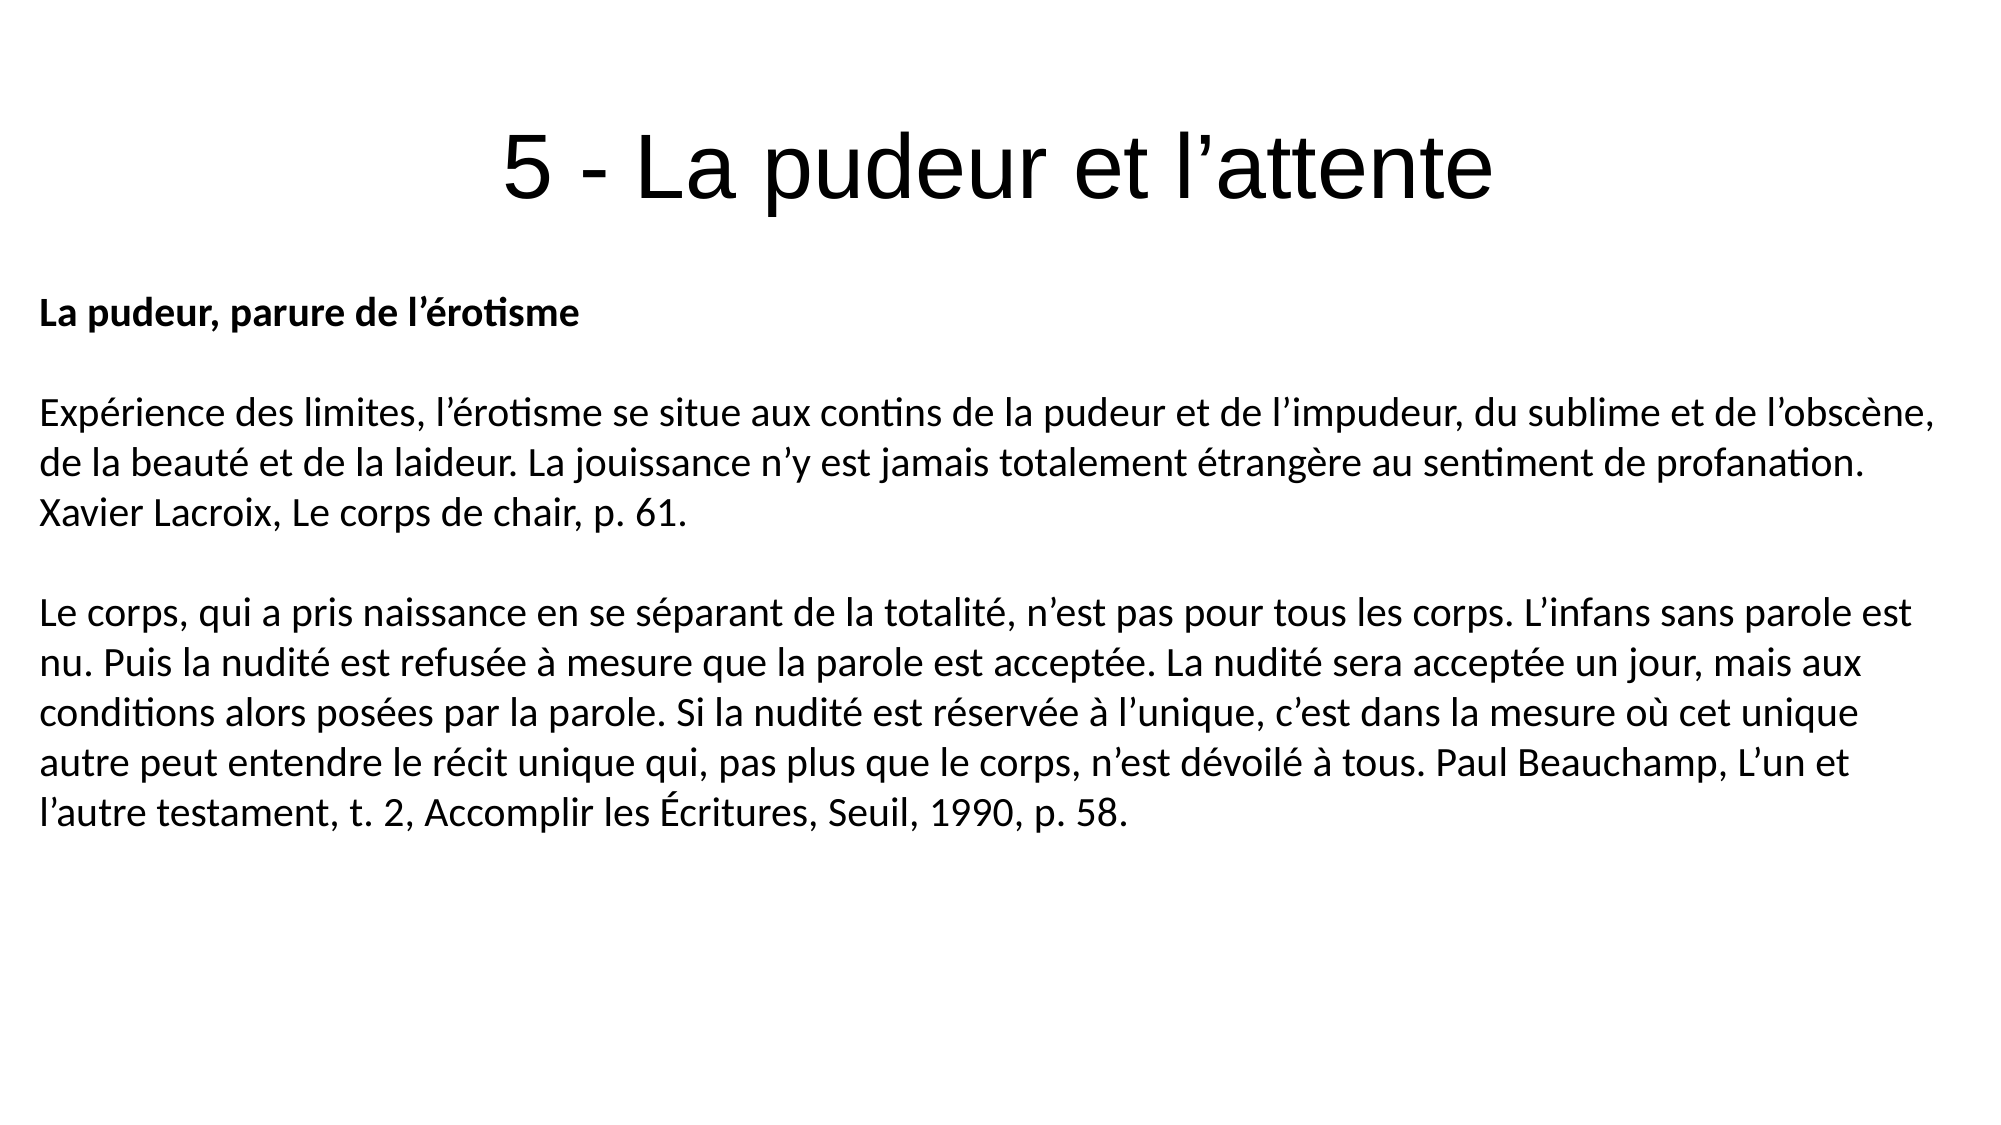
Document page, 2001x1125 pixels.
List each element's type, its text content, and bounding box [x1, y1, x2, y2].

text_box La pudeur, parure de l’érotisme Expérience des limites, l’érotisme se situe aux contins de la pudeur et de l’impudeur, du sublime et de l’obscène, de la beauté et de la laideur. La jouissance n’y est jamais totalement étrangère au sentiment de profanation. Xavier Lacroix, Le corps de chair, p. 61. Le corps, qui a pris naissance en se séparant de la totalité, n’est pas pour tous les corps. L’infans sans parole est nu. Puis la nudité est refusée à mesure que la parole est acceptée. La nudité sera acceptée un jour, mais aux conditions alors posées par la parole. Si la nudité est réservée à l’unique, c’est dans la mesure où cet unique autre peut entendre le récit unique qui, pas plus que le corps, n’est dévoilé à tous. Paul Beauchamp, L’un et l’autre testament, t. 2, Accomplir les Écritures, Seuil, 1990, p. 58. [24, 277, 1975, 848]
title 5 - La pudeur et l’attente [137, 59, 1863, 277]
